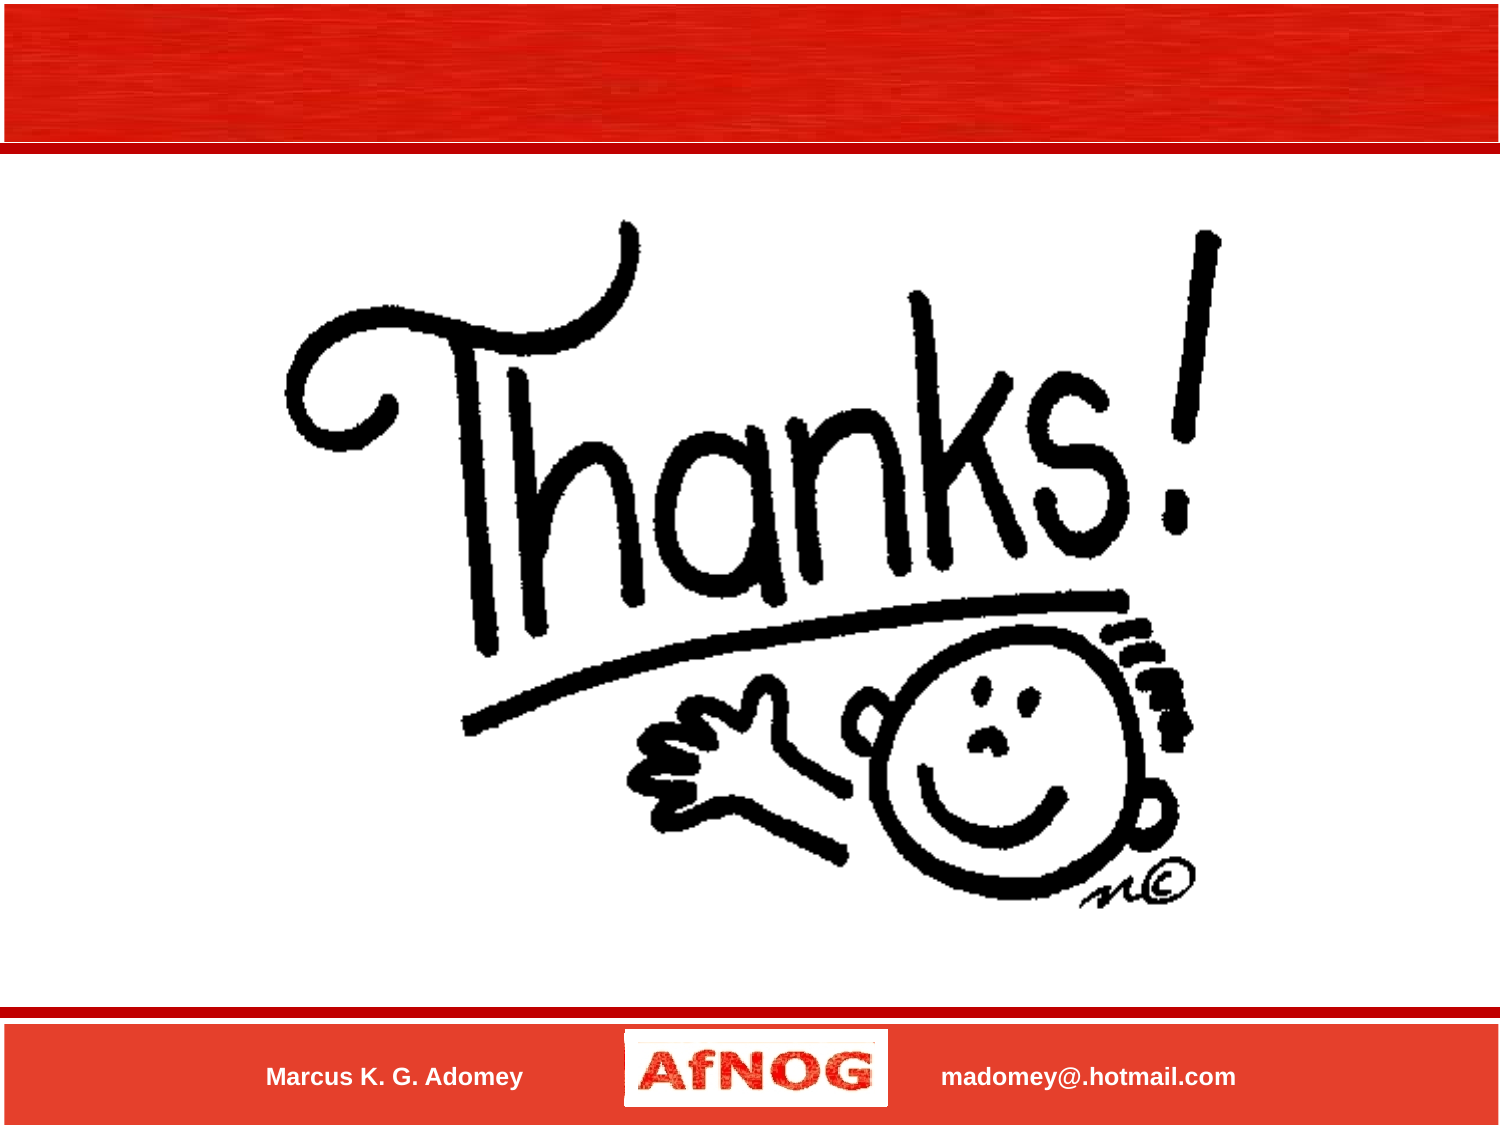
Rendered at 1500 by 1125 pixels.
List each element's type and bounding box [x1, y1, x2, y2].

picture [249, 212, 1250, 938]
